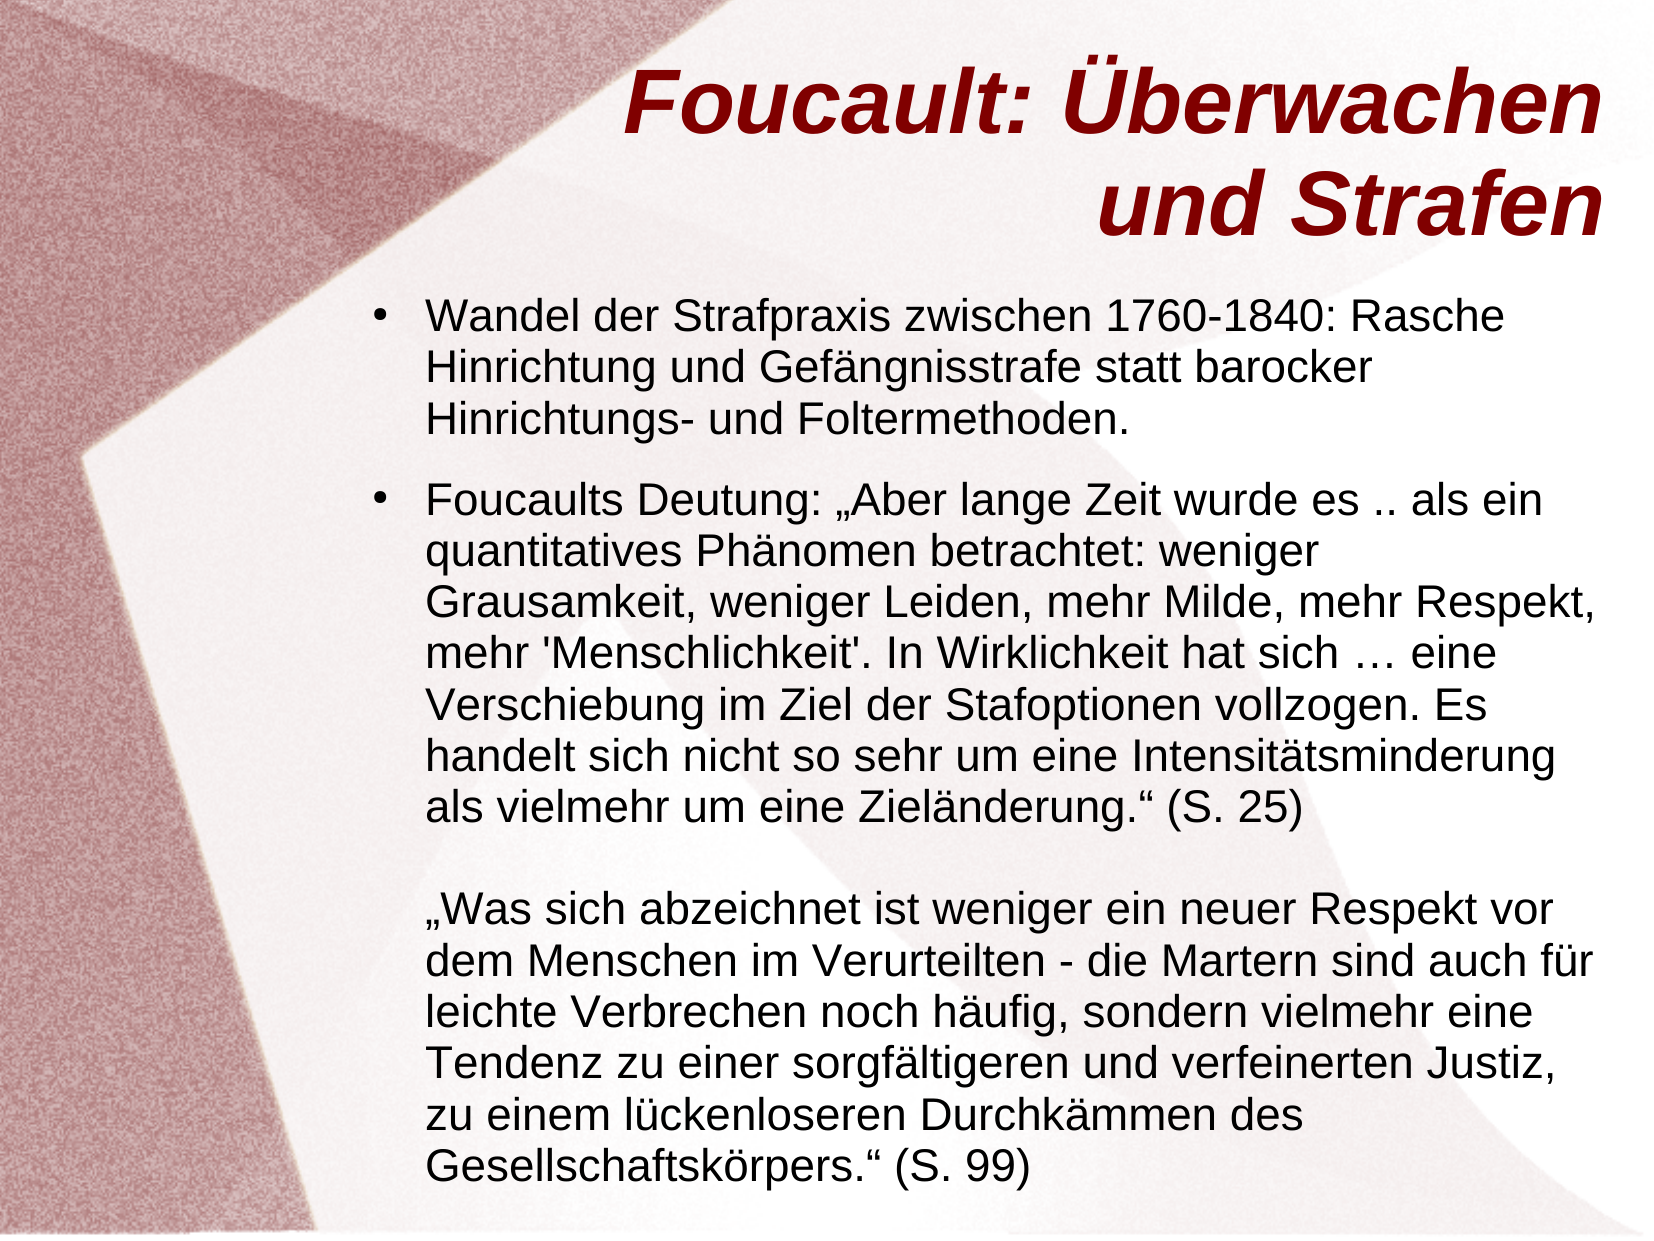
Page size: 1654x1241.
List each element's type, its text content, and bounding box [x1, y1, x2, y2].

list Wandel der Strafpraxis zwischen 1760-1840: Rasche Hinrichtung und Gefängnisstrafe statt barocker Hinrichtungs- und Foltermethoden. Foucaults Deutung: „Aber lange Zeit wurde es .. als ein quantitatives Phänomen betrachtet: weniger Grausamkeit, weniger Leiden, mehr Milde, mehr Respekt, mehr 'Menschlichkeit'. In Wirklichkeit hat sich … eine Verschiebung im Ziel der Stafoptionen vollzogen. Es handelt sich nicht so sehr um eine Intensitätsminderung als vielmehr um eine Zieländerung.“ (S. 25) „Was sich abzeichnet ist weniger ein neuer Respekt vor dem Menschen im Verurteilten - die Martern sind auch für leichte Verbrechen noch häufig, sondern vielmehr eine Tendenz zu einer sorgfältigeren und verfeinerten Justiz, zu einem lückenloseren Durchkämmen des Gesellschaftskörpers.“ (S. 99) [354, 290, 1601, 1192]
picture [0, 0, 1654, 1241]
title Foucault: Überwachen und Strafen [596, 50, 1607, 256]
